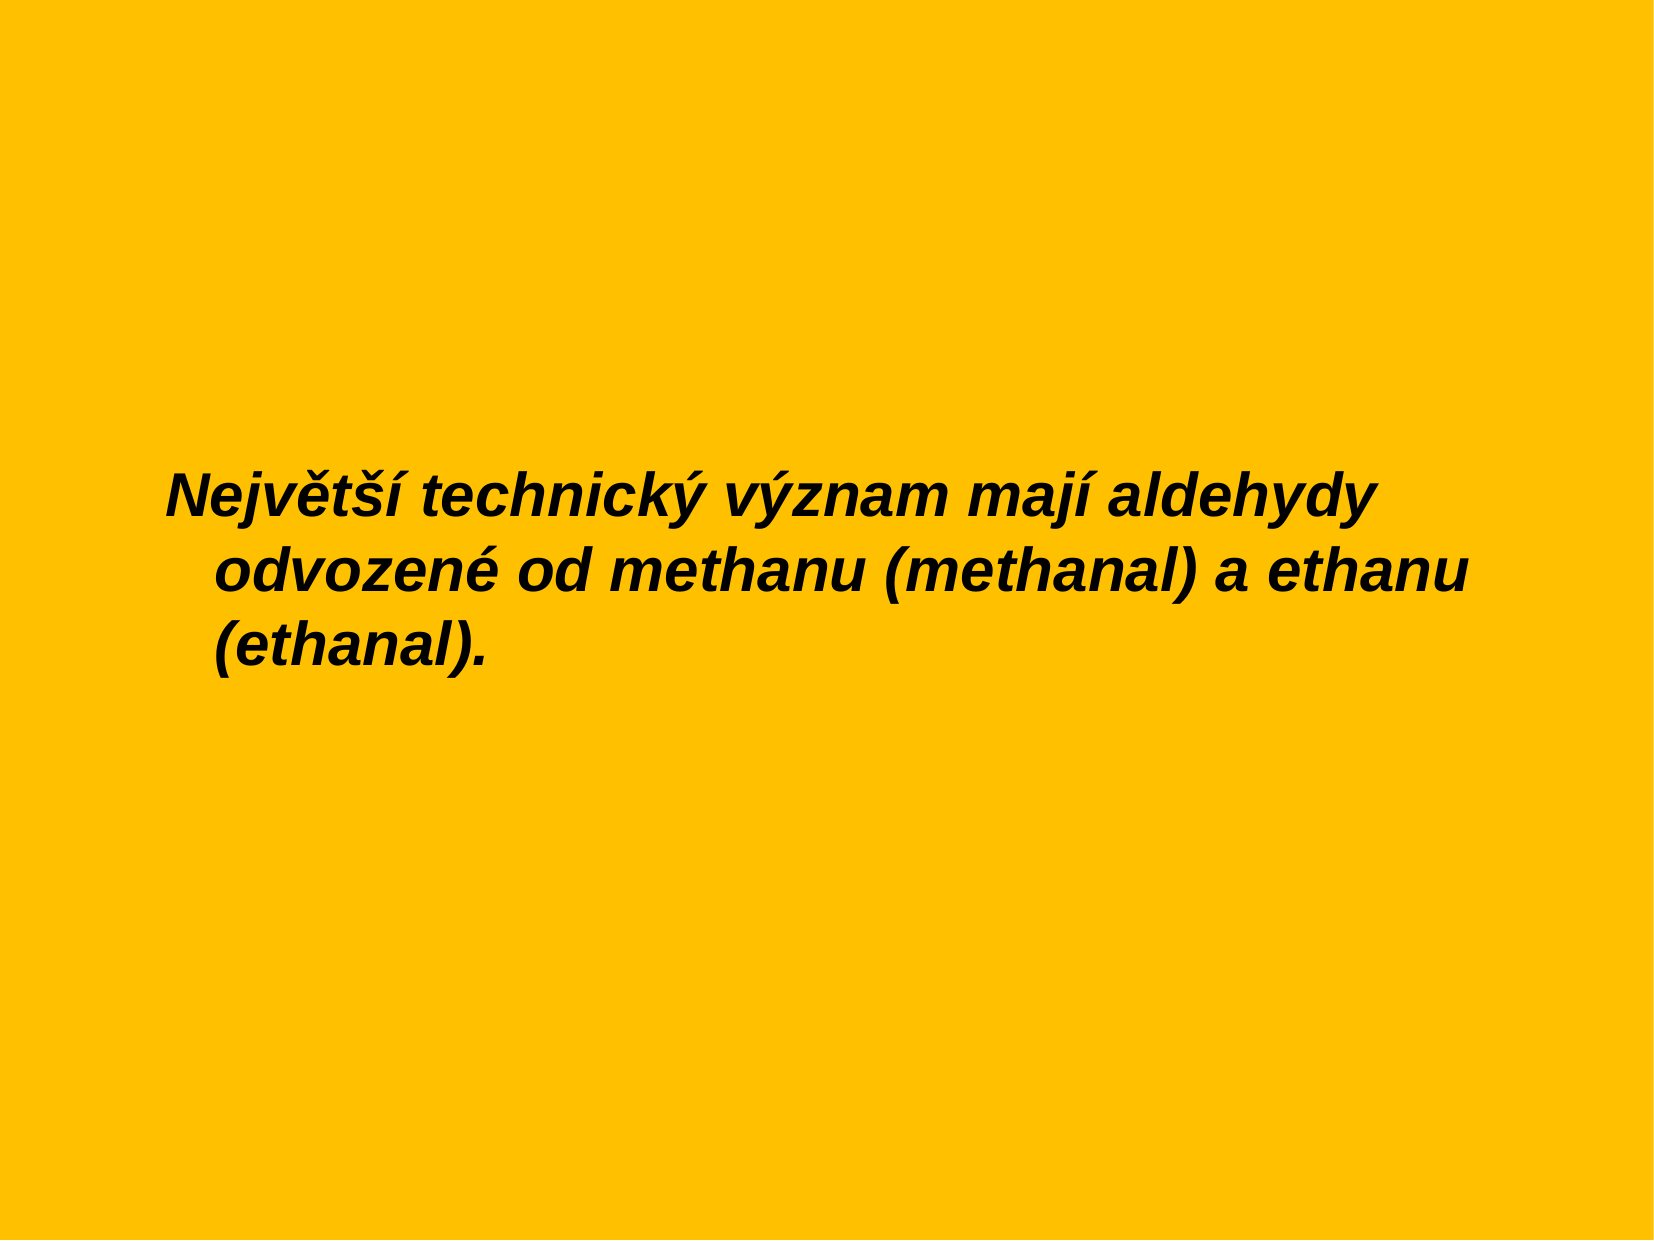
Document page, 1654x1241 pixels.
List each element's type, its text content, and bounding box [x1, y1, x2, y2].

list Největší technický význam mají aldehydy odvozené od methanu (methanal) a ethanu (ethanal). [82, 454, 1571, 680]
